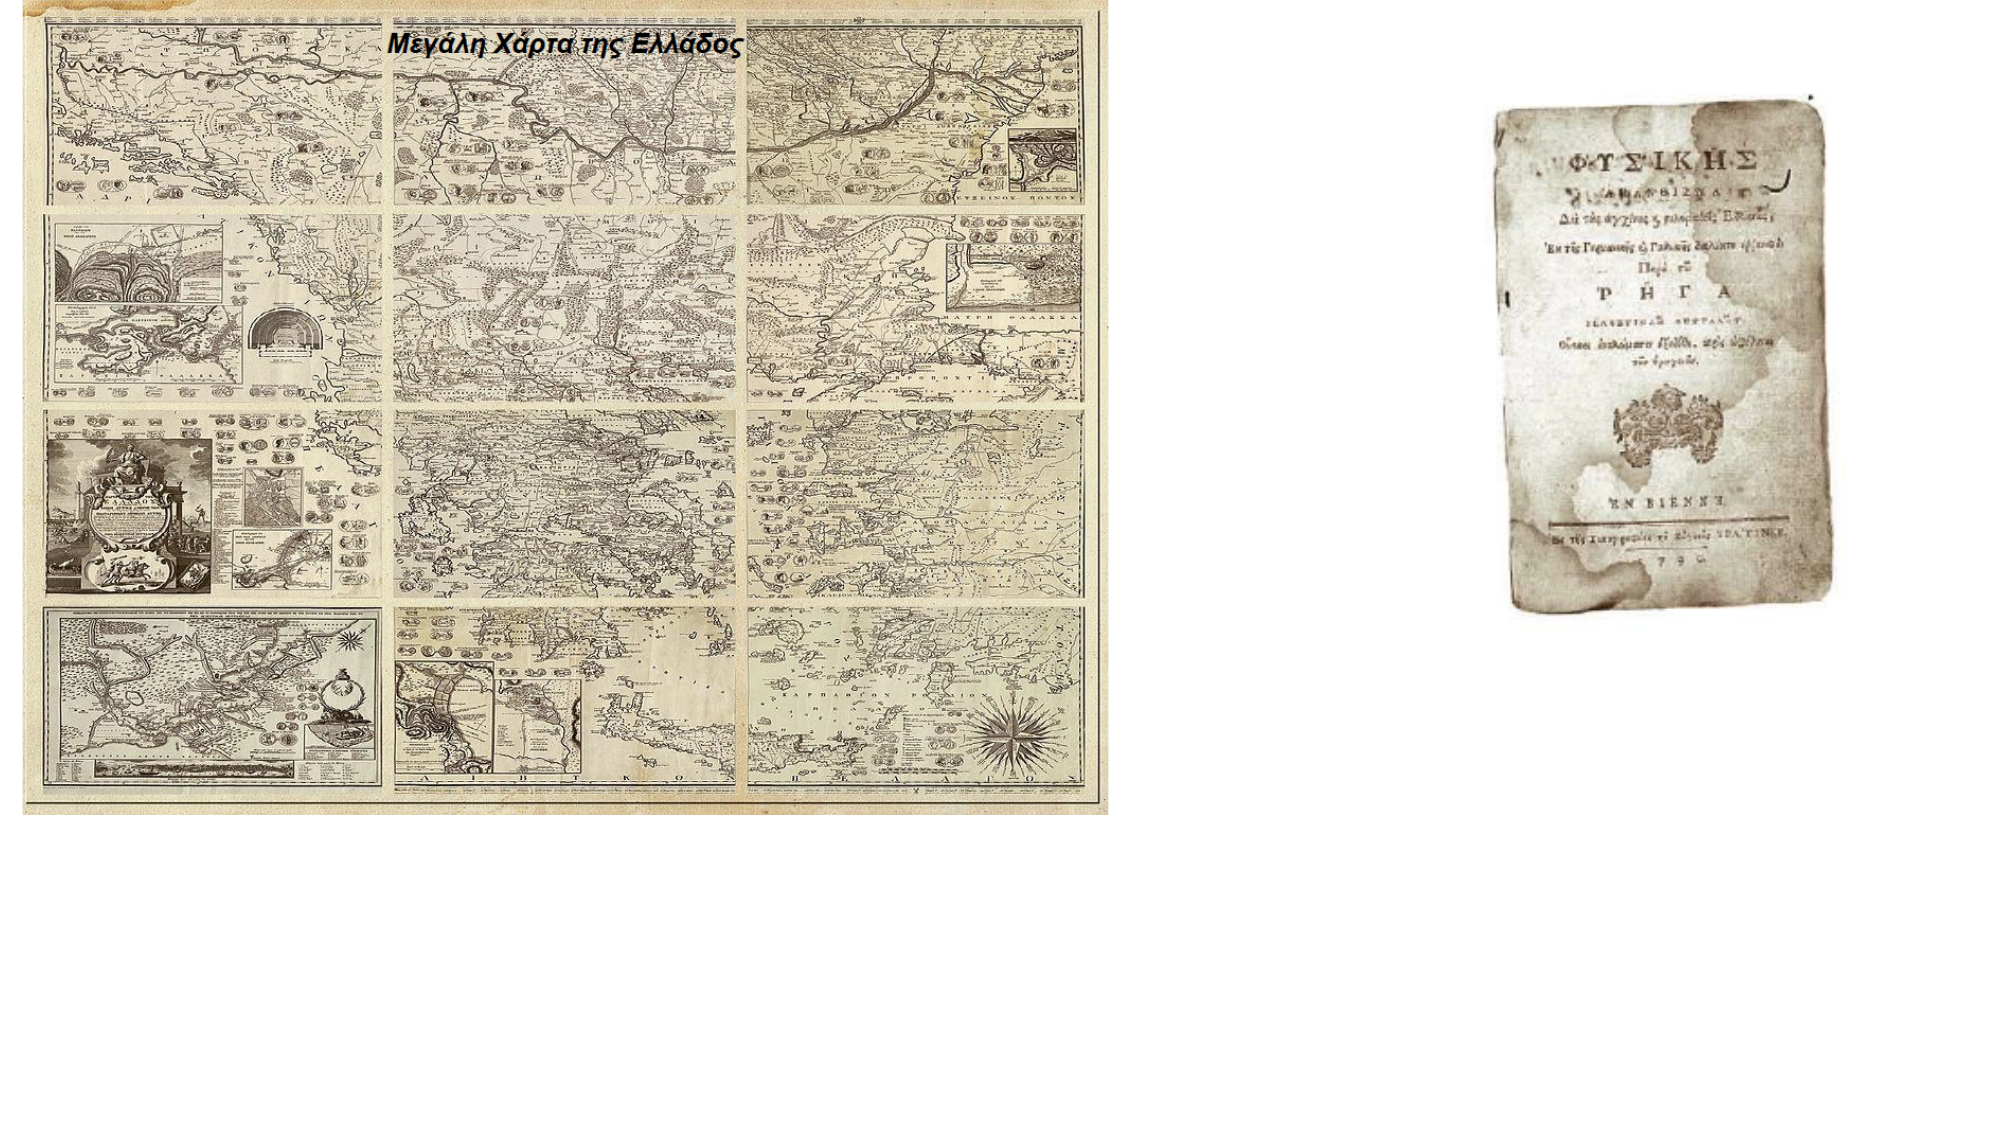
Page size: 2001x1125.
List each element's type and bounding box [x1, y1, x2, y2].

picture [1482, 93, 1845, 632]
picture [22, 0, 1109, 815]
